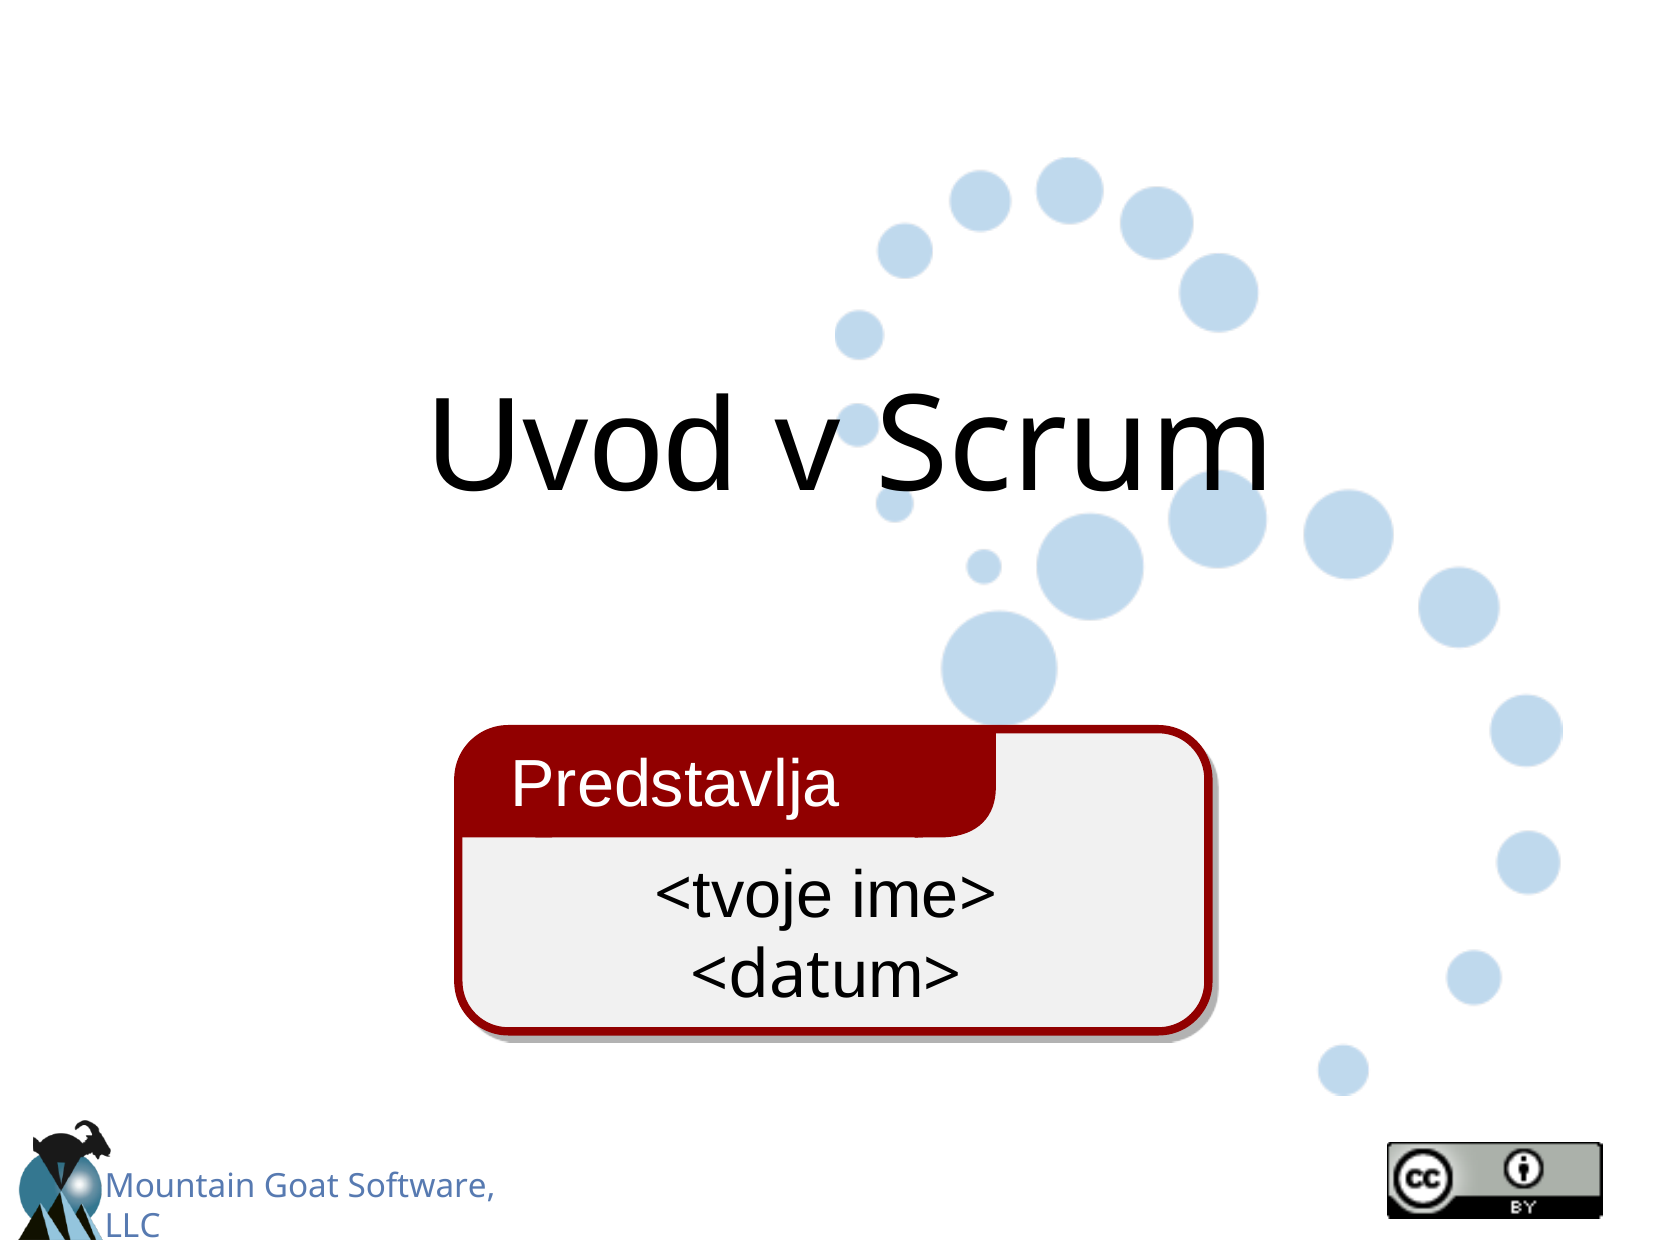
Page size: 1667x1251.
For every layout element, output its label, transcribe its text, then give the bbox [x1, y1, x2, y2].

text_box Uvod v Scrum [391, 357, 1276, 518]
text_box Predstavlja [502, 731, 950, 834]
text_box [456, 725, 1209, 1032]
picture [1387, 1142, 1603, 1219]
text_box <tvoje ime> <datum> [577, 856, 1075, 1007]
picture [835, 156, 1563, 1096]
picture [18, 1120, 111, 1240]
